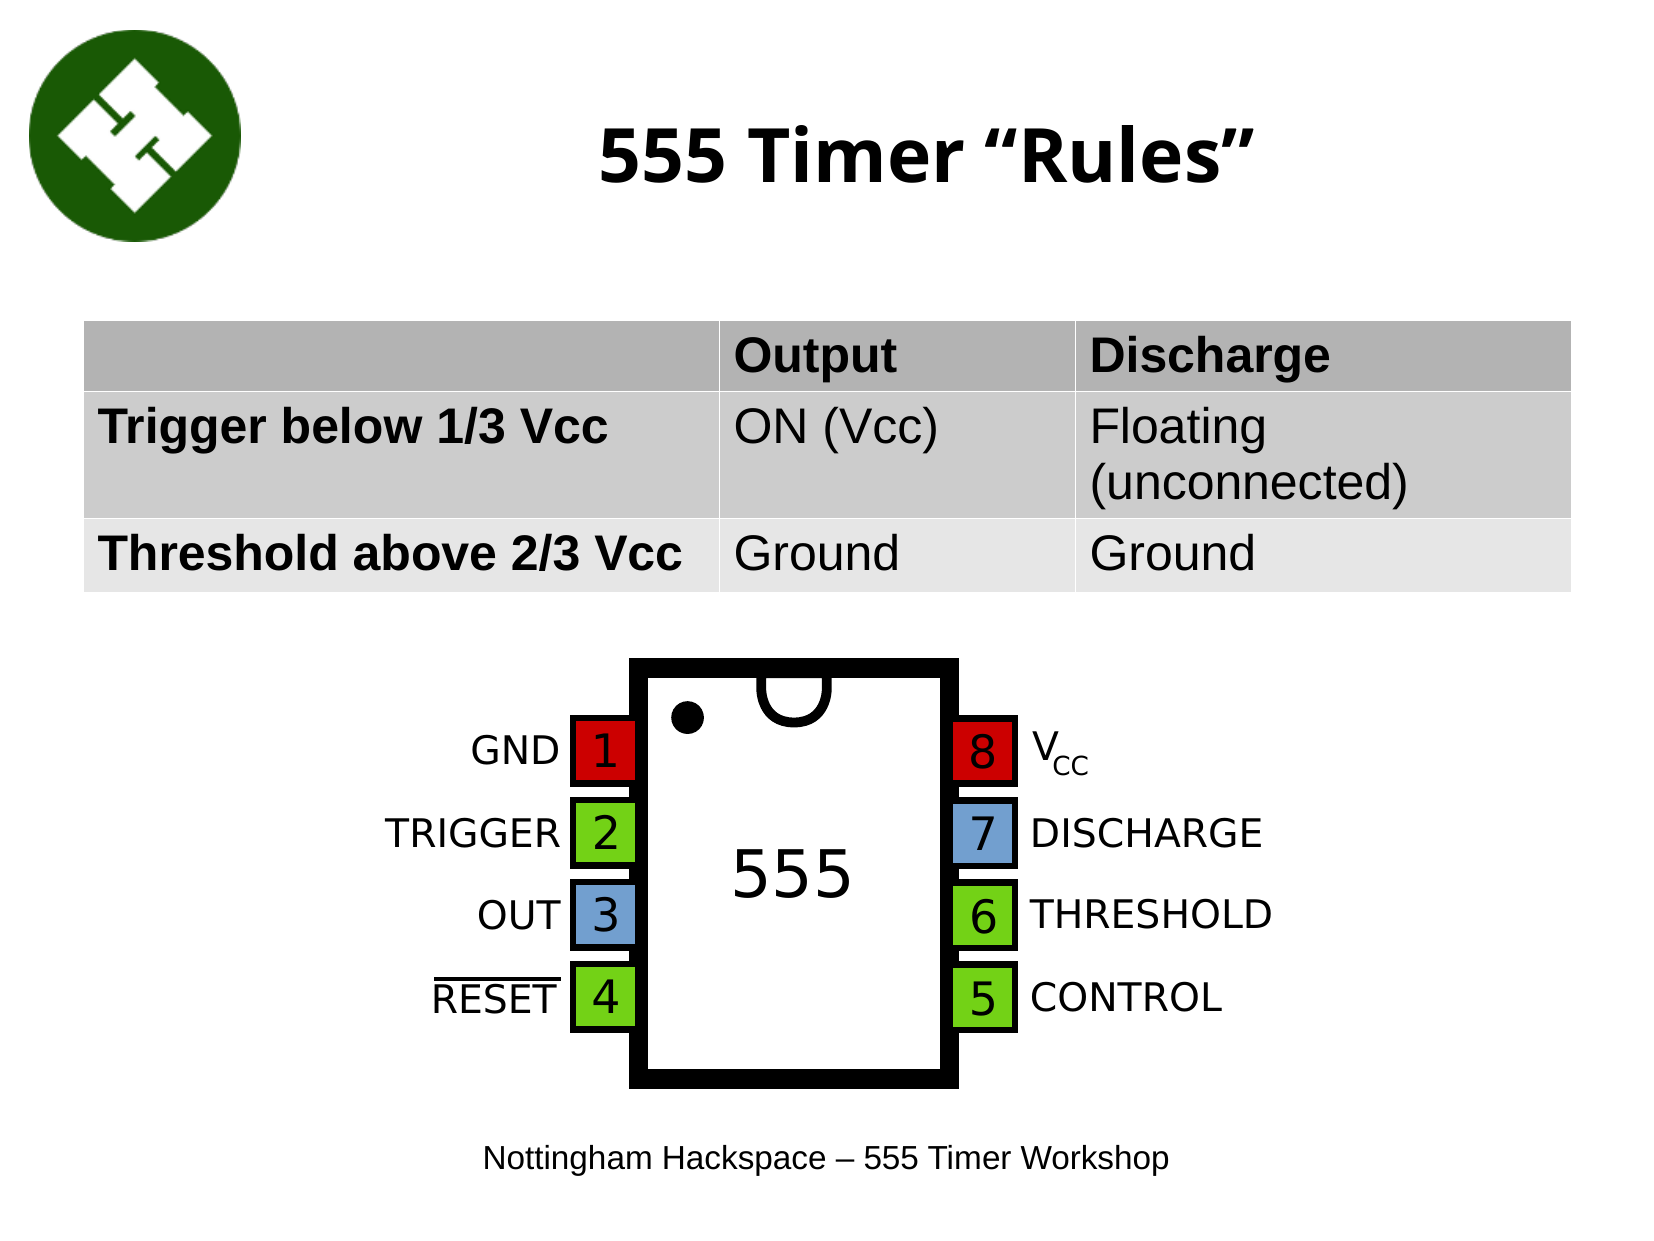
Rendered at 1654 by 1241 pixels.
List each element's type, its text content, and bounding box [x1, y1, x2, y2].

table_cell Ground [1076, 519, 1571, 592]
table_header [84, 321, 719, 391]
table_header Discharge [1076, 321, 1571, 391]
table_header Output [720, 321, 1075, 391]
table_cell ON (Vcc) [720, 392, 1075, 518]
title 555 Timer “Rules” [283, 49, 1571, 257]
table_cell Threshold above 2/3 Vcc [84, 519, 719, 592]
table_cell Trigger below 1/3 Vcc [84, 392, 719, 518]
table_cell Floating (unconnected) [1076, 392, 1571, 518]
table_cell Ground [720, 519, 1075, 592]
picture [29, 30, 241, 242]
picture [382, 658, 1272, 1090]
